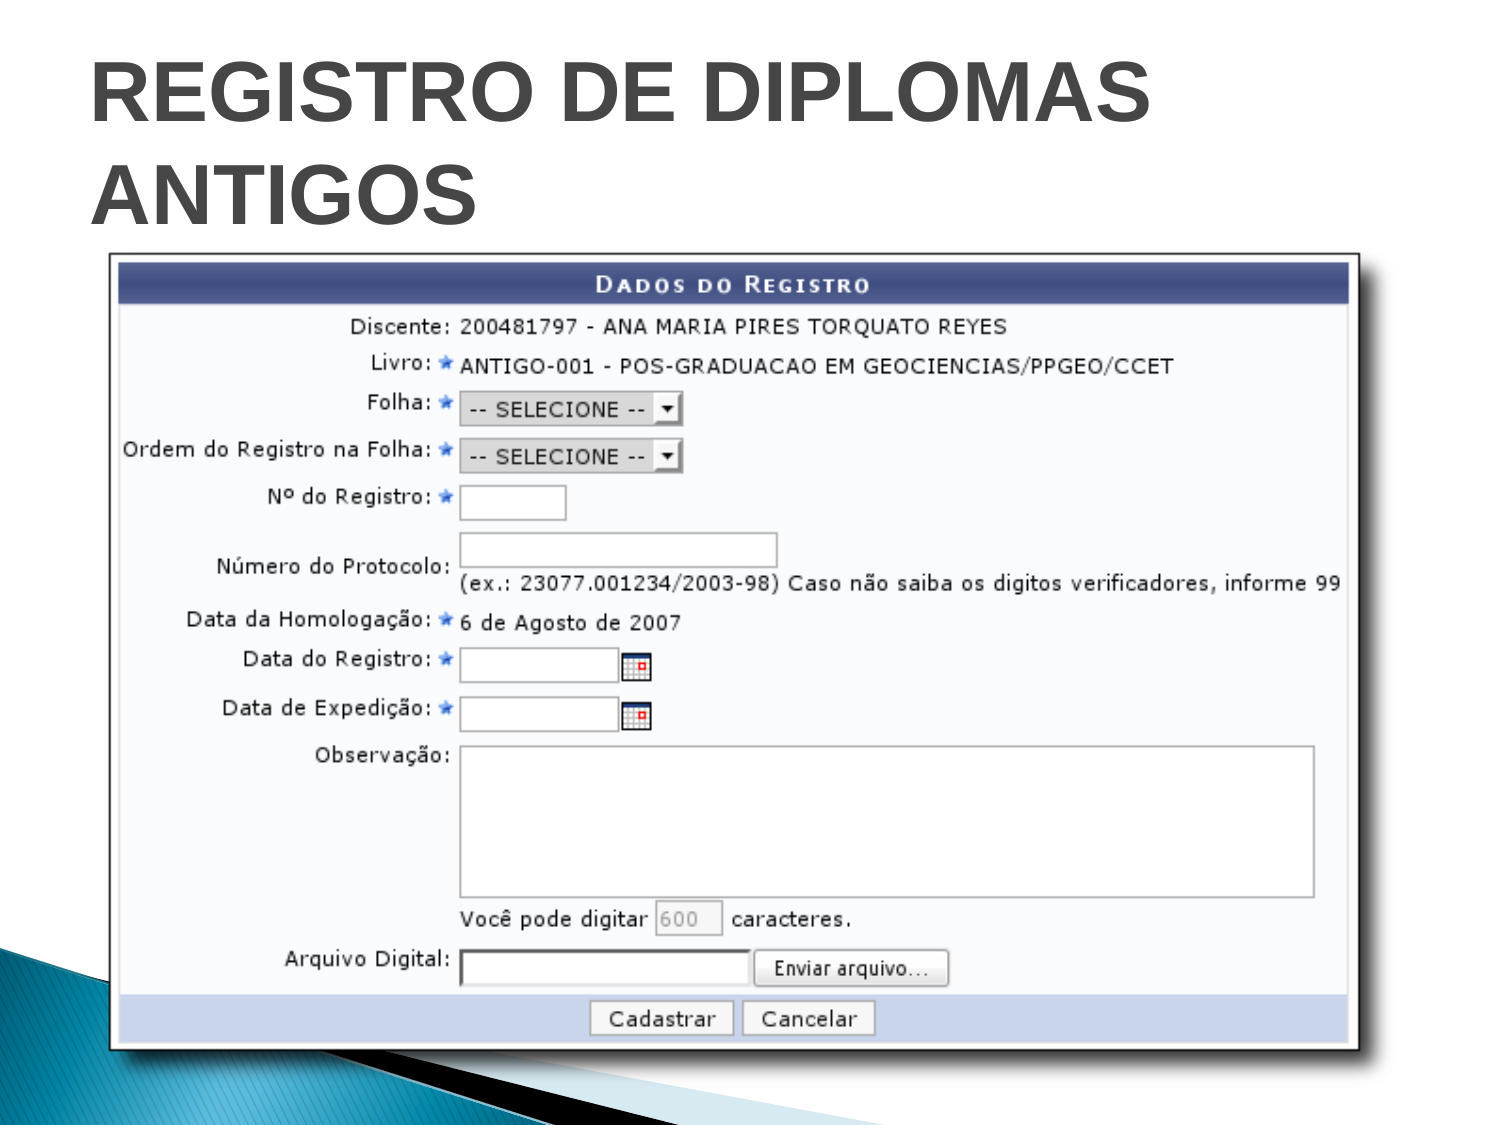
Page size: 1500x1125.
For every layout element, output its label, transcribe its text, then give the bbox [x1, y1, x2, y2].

title REGISTRO DE DIPLOMAS ANTIGOS [75, 28, 1426, 249]
picture [0, 242, 1402, 1125]
